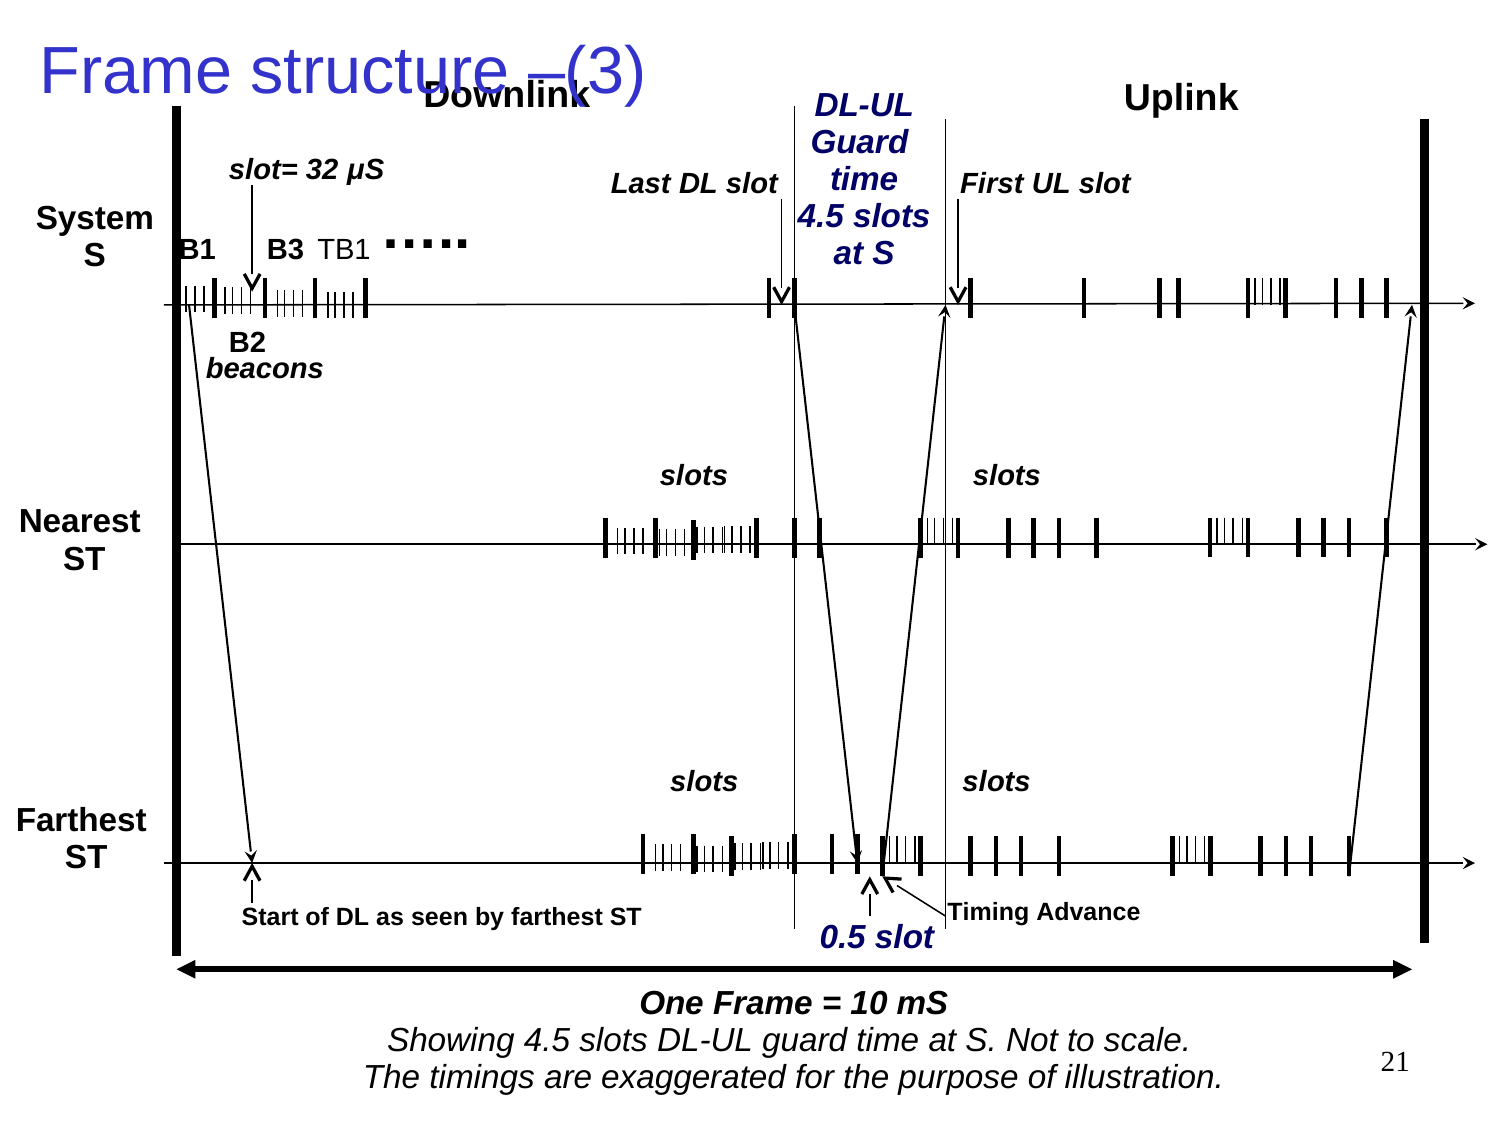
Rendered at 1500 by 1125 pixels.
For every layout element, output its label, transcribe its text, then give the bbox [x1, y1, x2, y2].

text_box B3 [253, 225, 302, 274]
text_box beacons [195, 344, 340, 394]
text_box First UL slot [947, 158, 1146, 208]
text_box B2 [214, 318, 282, 344]
text_box Downlink [408, 88, 606, 124]
text_box System S [20, 192, 169, 282]
text_box Uplink [1131, 88, 1142, 106]
text_box slots [645, 451, 744, 500]
text_box 0.5 slot [794, 910, 960, 964]
text_box B2 [234, 335, 242, 340]
text_box Downlink [431, 88, 443, 103]
text_box ….. [365, 188, 543, 269]
text_box slots [947, 756, 1046, 806]
text_box Uplink [1109, 88, 1254, 126]
text_box B1 [163, 225, 231, 274]
text_box beacons [191, 344, 197, 394]
text_box One Frame = 10 mS Showing 4.5 slots DL-UL guard time at S. Not to scale. The timings are exaggerated for the purpose of illustration. [239, 977, 1349, 1104]
text_box slots [958, 451, 1057, 500]
text_box Frame structure –(3) [24, 24, 1375, 88]
text_box Timing Advance [932, 889, 1156, 934]
text_box Nearest ST [3, 495, 156, 585]
text_box Start of DL as seen by farthest ST [226, 894, 658, 939]
text_box Farthest ST [1, 793, 162, 884]
text_box slots [655, 756, 754, 806]
text_box slot= 32 μS [214, 145, 400, 194]
text_box DL-UL Guard time 4.5 slots at S [781, 88, 947, 280]
text_box Last DL slot [596, 158, 781, 208]
text_box TB1 [302, 225, 386, 274]
